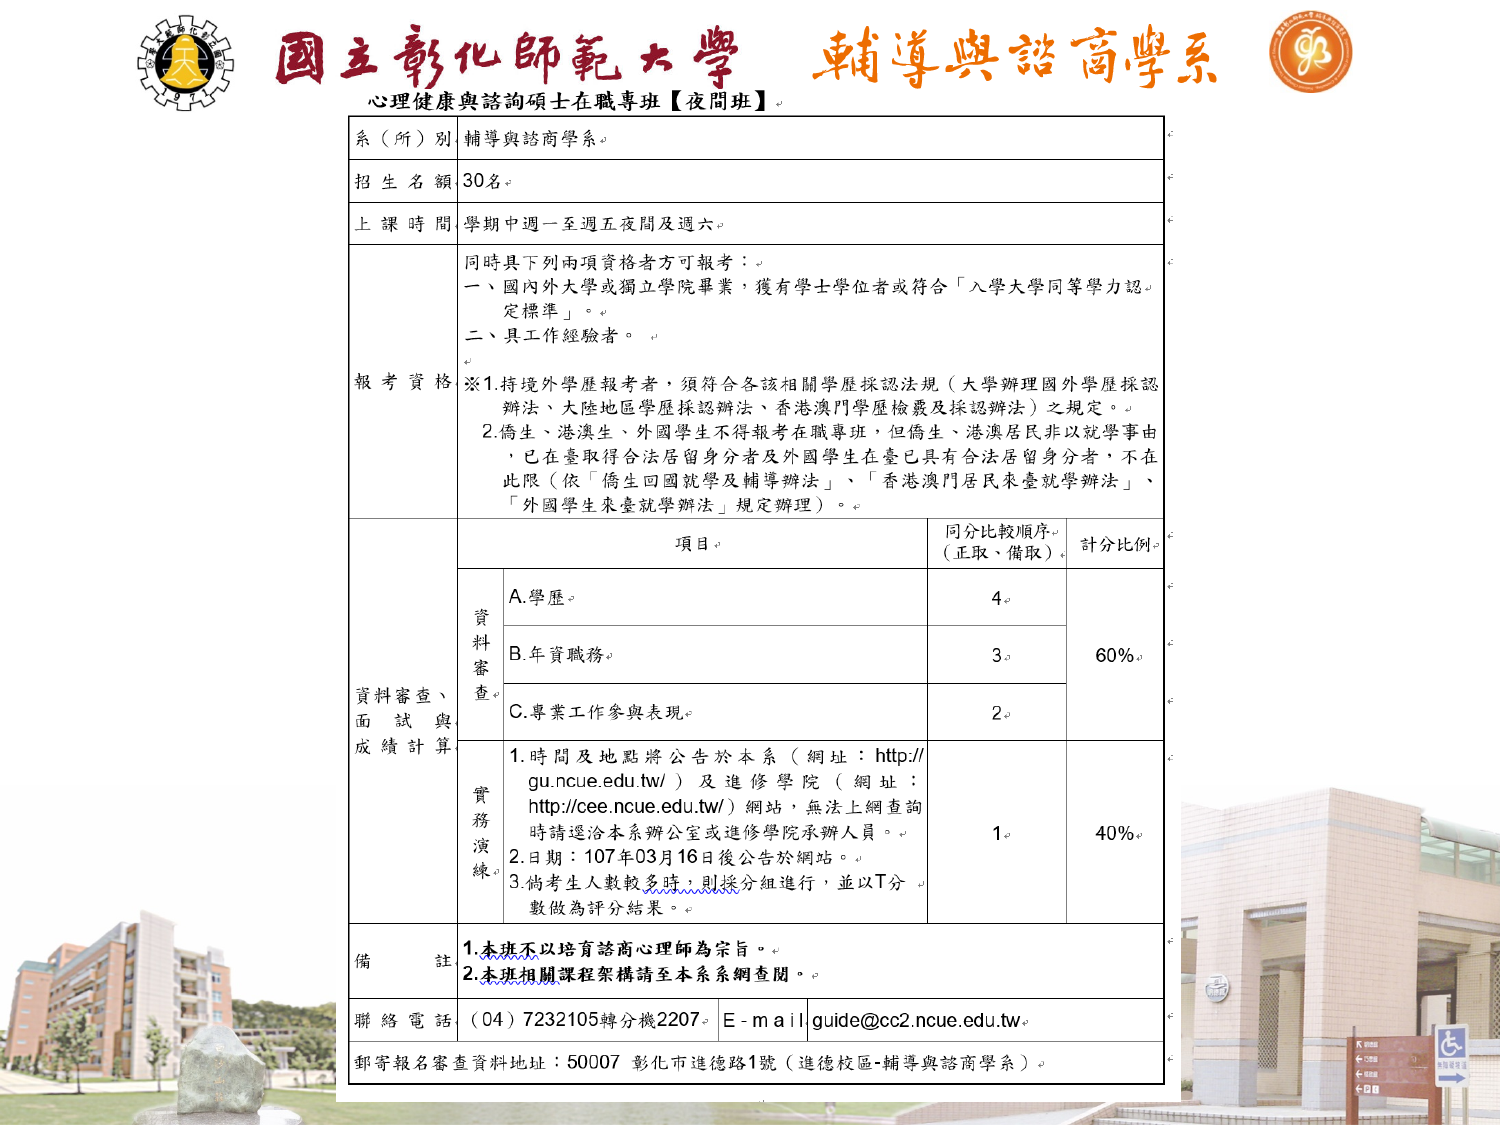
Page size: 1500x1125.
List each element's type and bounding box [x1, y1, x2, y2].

picture [336, 90, 1181, 1102]
